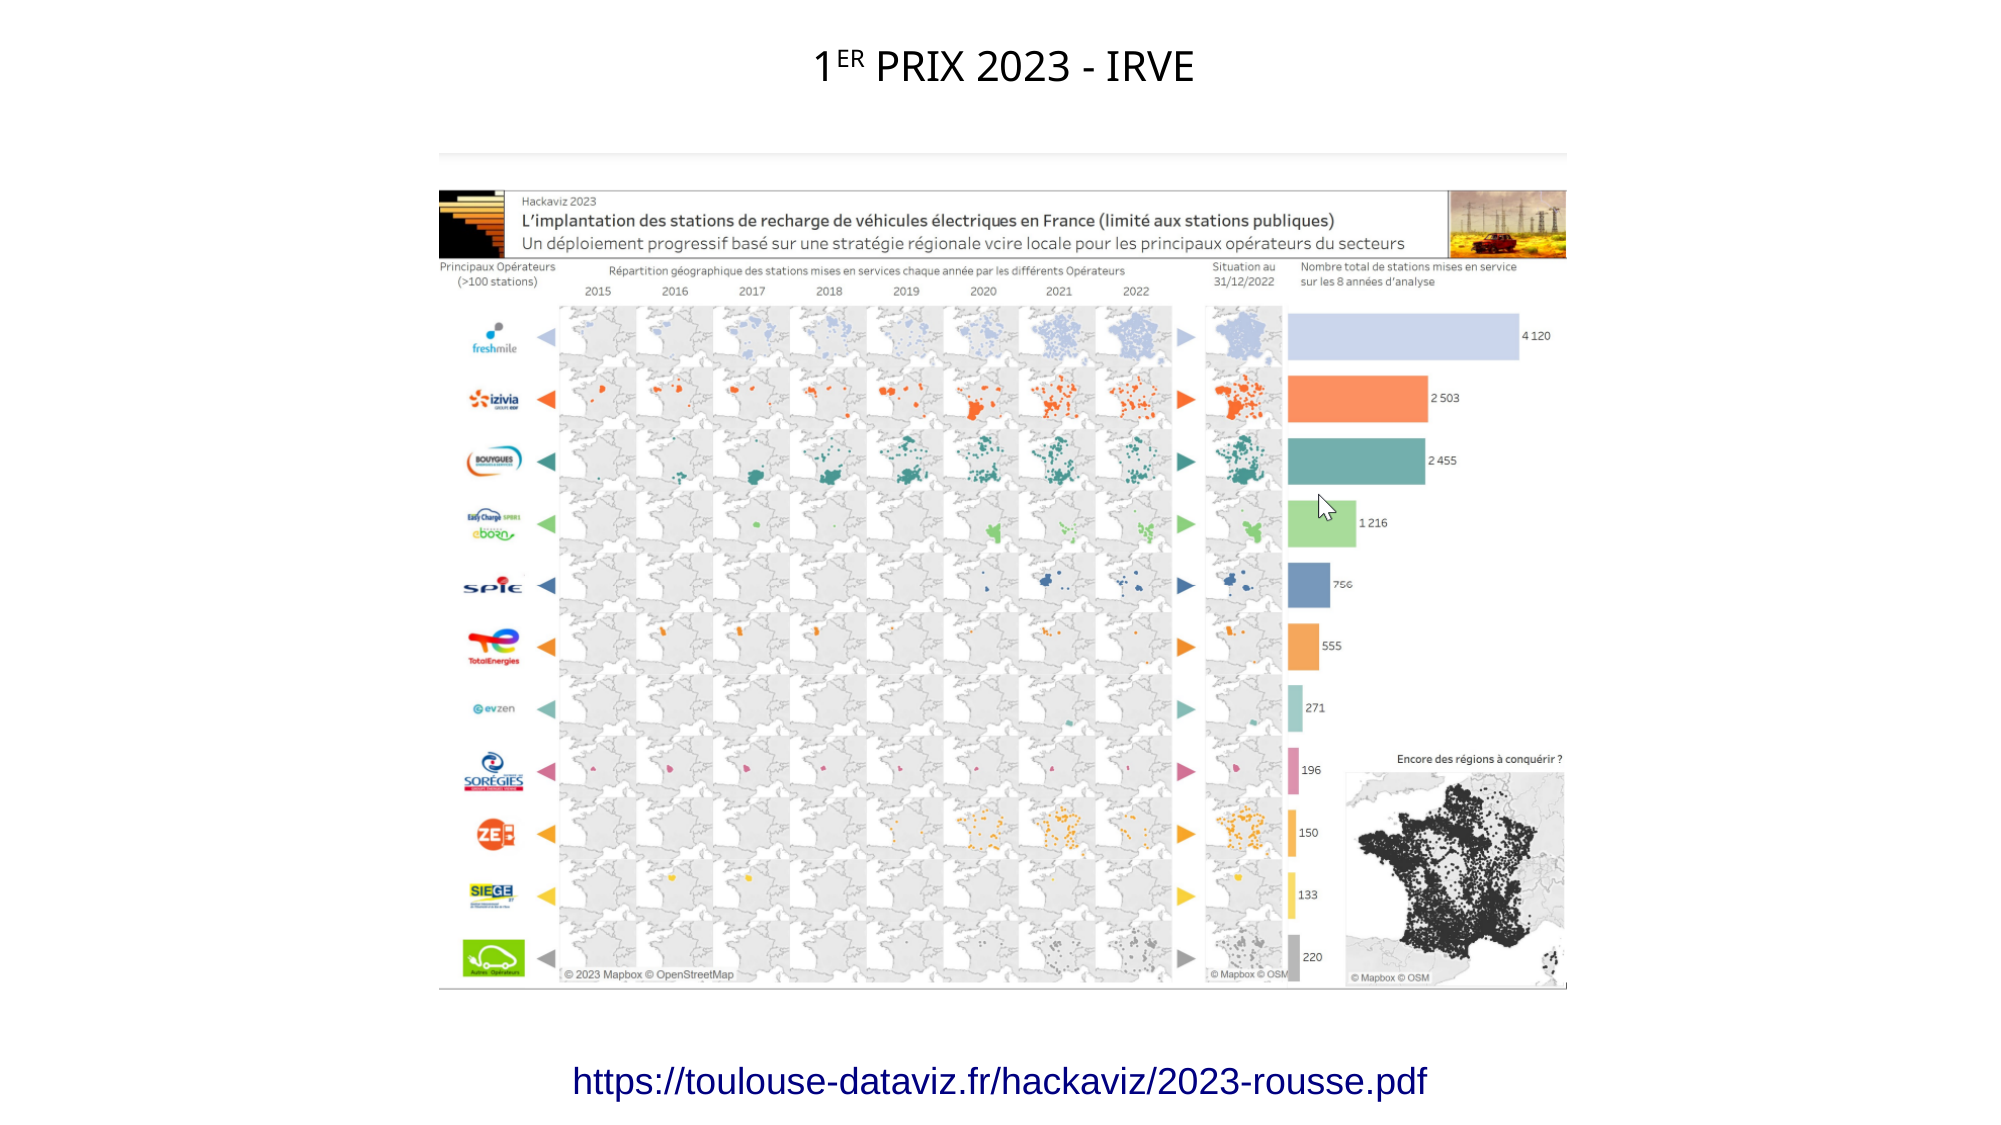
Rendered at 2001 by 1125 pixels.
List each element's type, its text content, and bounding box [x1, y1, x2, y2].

picture [439, 153, 1567, 1028]
text_box https://toulouse-dataviz.fr/hackaviz/2023-rousse.pdf [0, 1053, 2000, 1111]
text_box 1er prix 2023 - IRVE [0, 0, 2000, 130]
